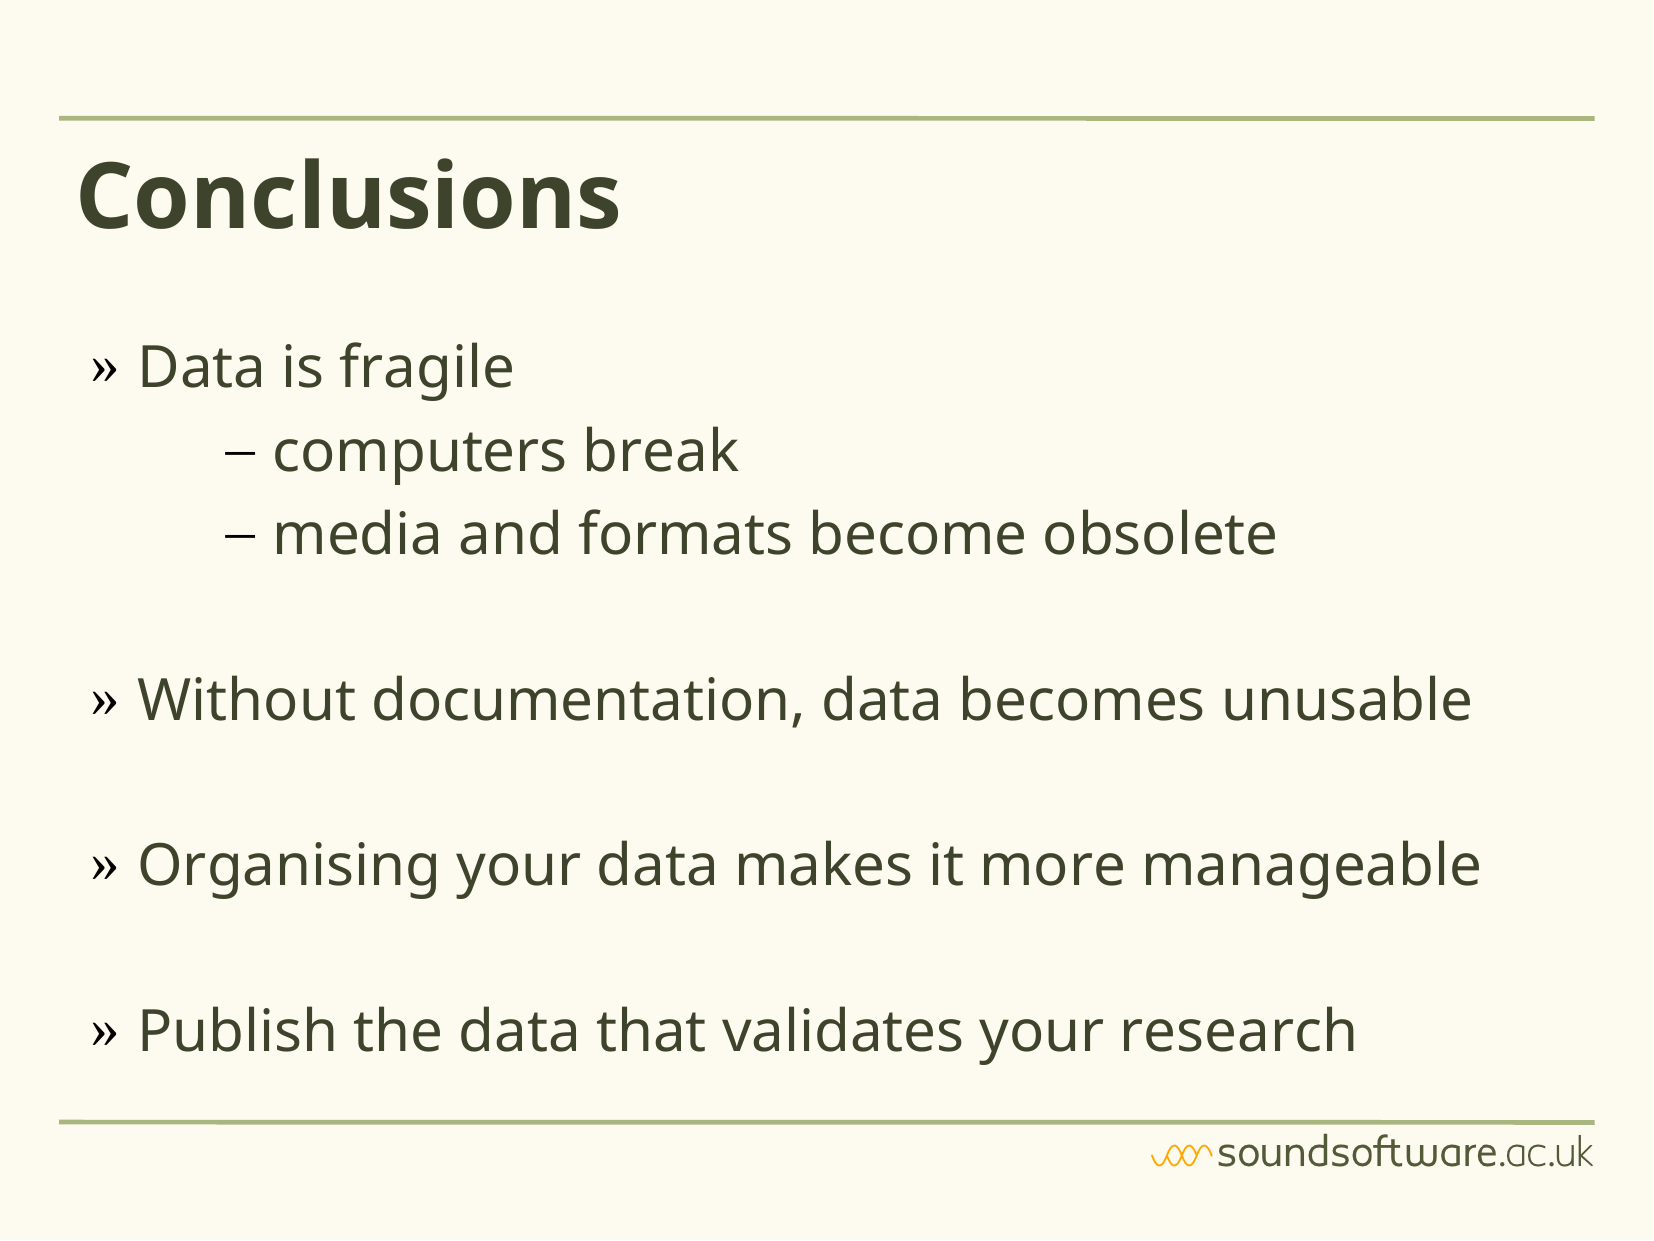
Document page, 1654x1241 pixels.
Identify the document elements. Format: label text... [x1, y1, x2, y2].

list Data is fragile computers break media and formats become obsolete Without documentation, data becomes unusable Organising your data makes it more manageable Publish the data that validates your research [59, 321, 1594, 1140]
picture [1151, 1140, 1593, 1167]
title Conclusions [59, 109, 1594, 274]
